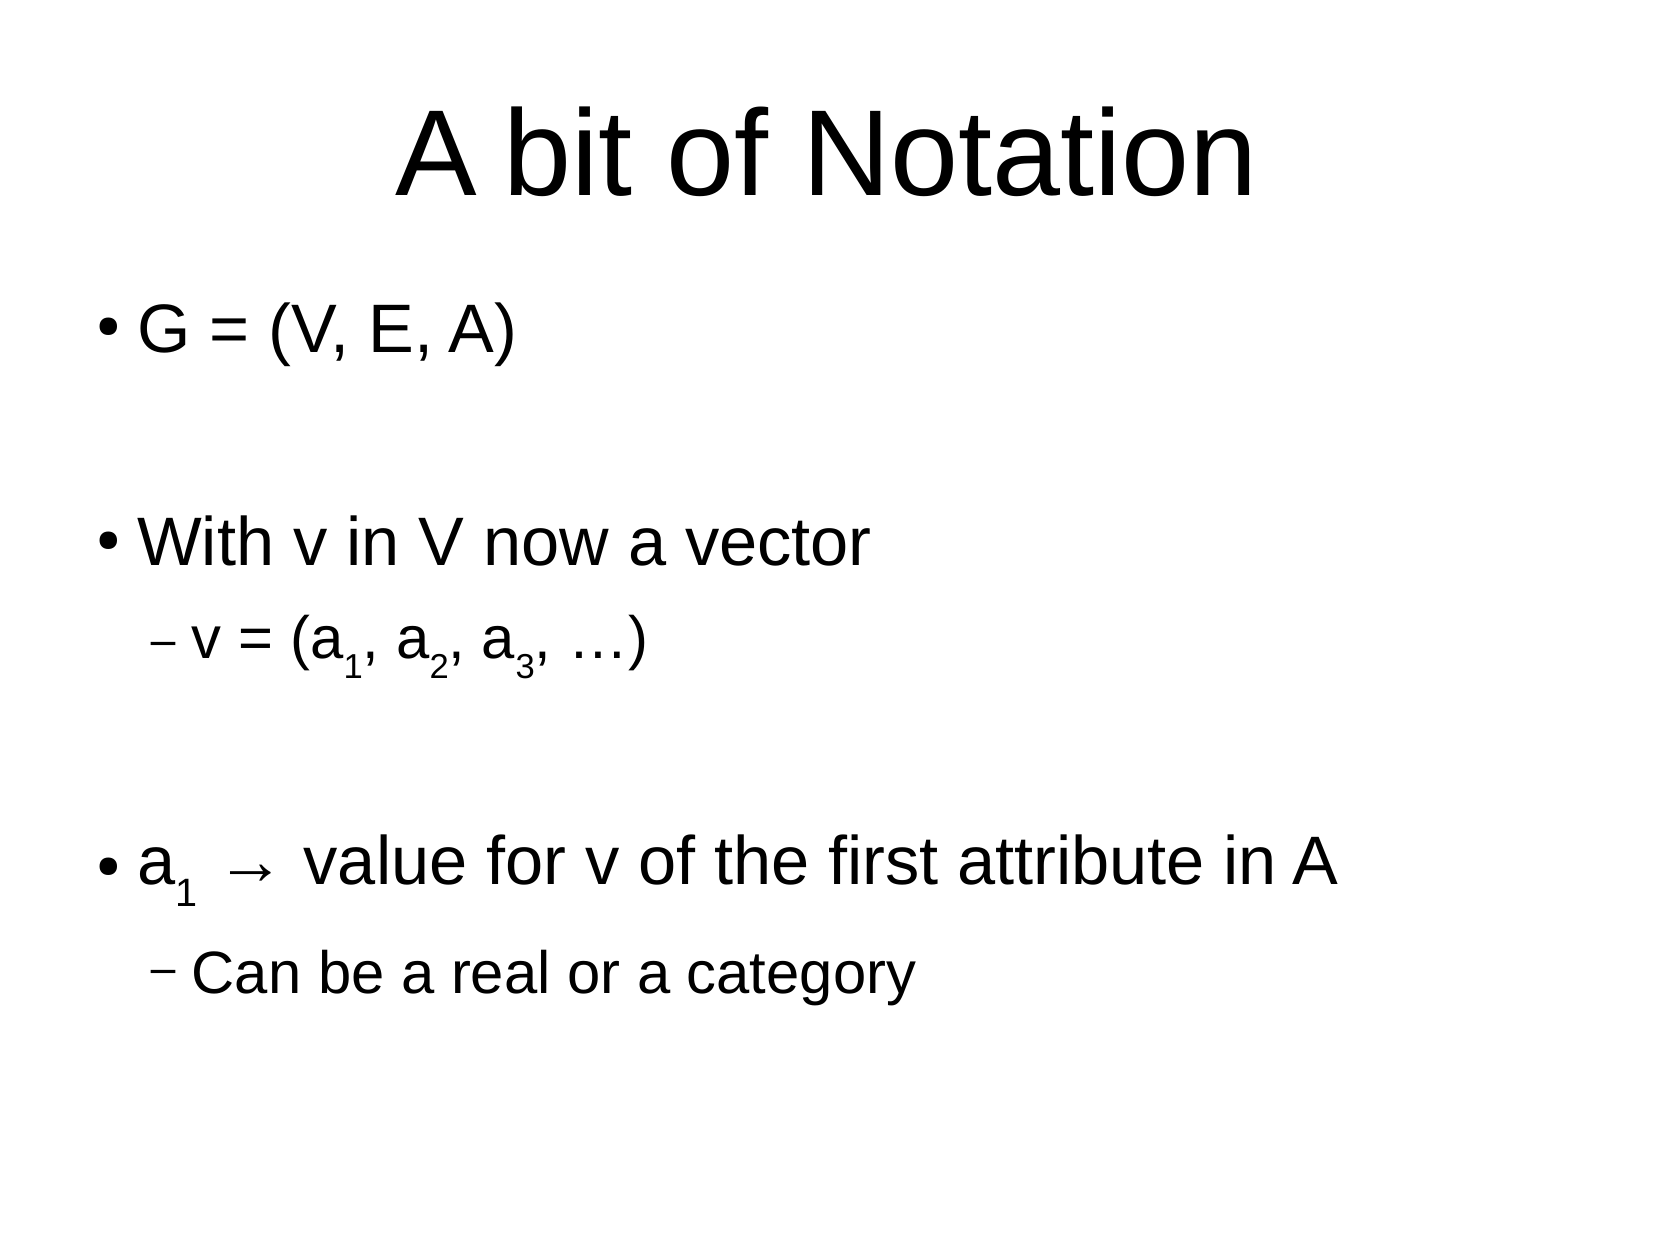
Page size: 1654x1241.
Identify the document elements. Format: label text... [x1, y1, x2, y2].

title A bit of Notation [82, 49, 1571, 257]
list G = (V, E, A) With v in V now a vector v = (a1, a2, a3, …) a1 → value for v of the first attribute in A Can be a real or a category [82, 290, 1571, 1010]
